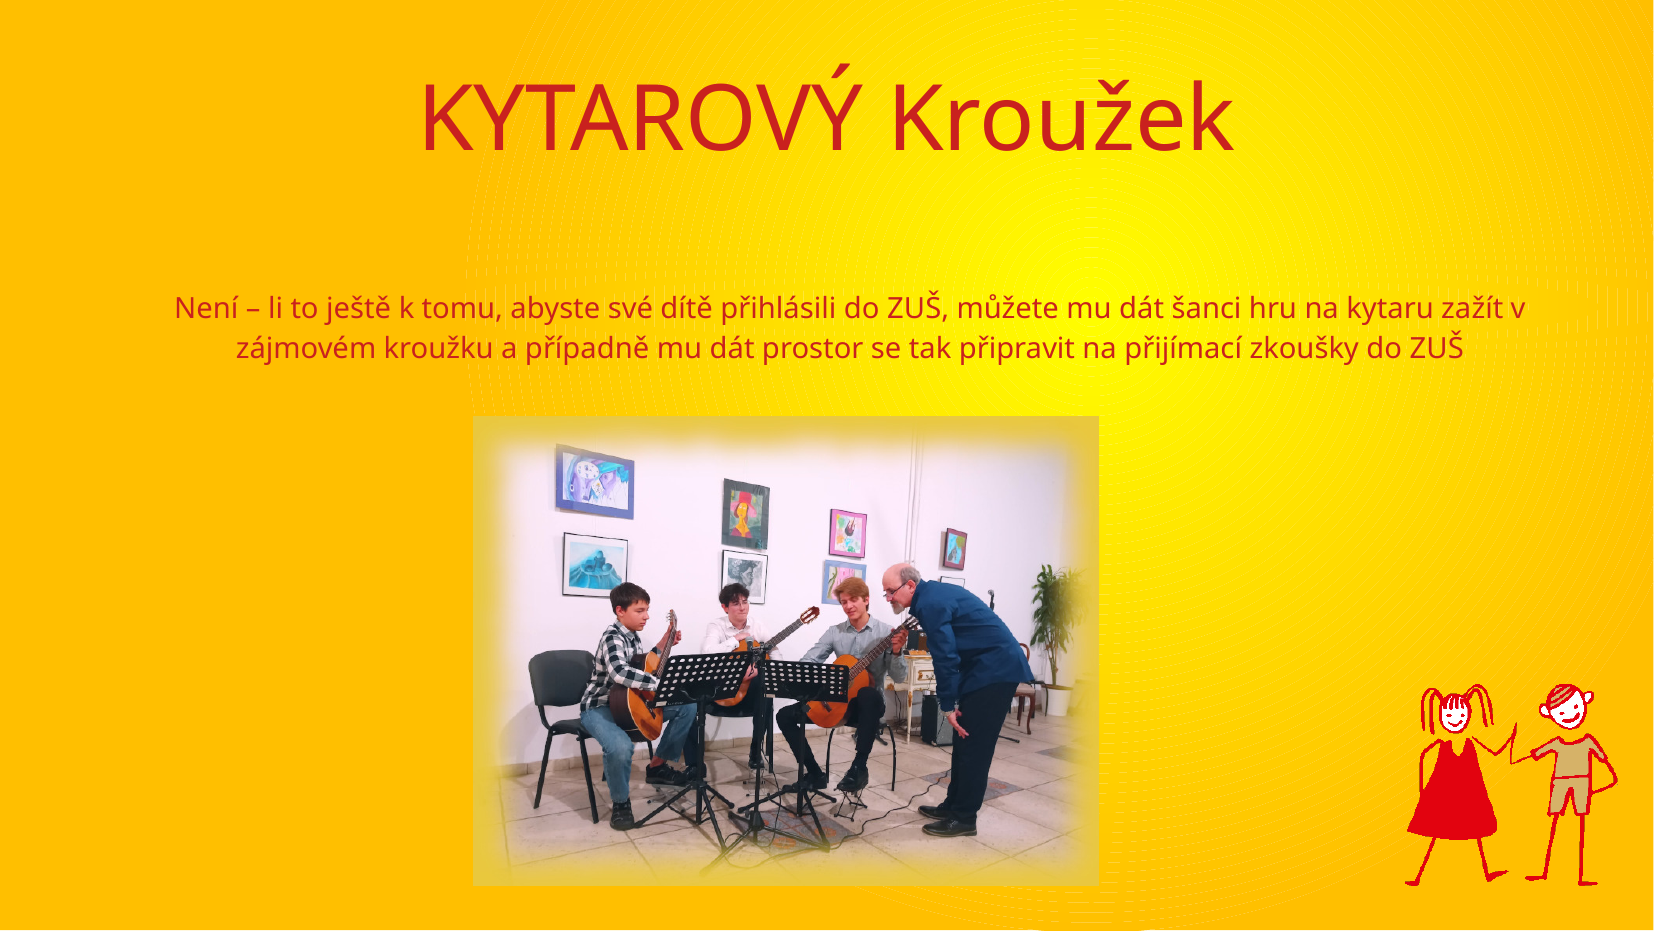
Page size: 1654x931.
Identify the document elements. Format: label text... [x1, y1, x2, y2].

title KYTAROVÝ Kroužek [82, 37, 1571, 193]
subtitle Není – li to ještě k tomu, abyste své dítě přihlásili do ZUŠ, můžete mu dát šanci hru na kytaru zažít v zájmovém kroužku a případně mu dát prostor se tak připravit na přijímací zkoušky do ZUŠ [106, 217, 1595, 438]
picture [473, 416, 1099, 886]
picture [1405, 684, 1618, 886]
